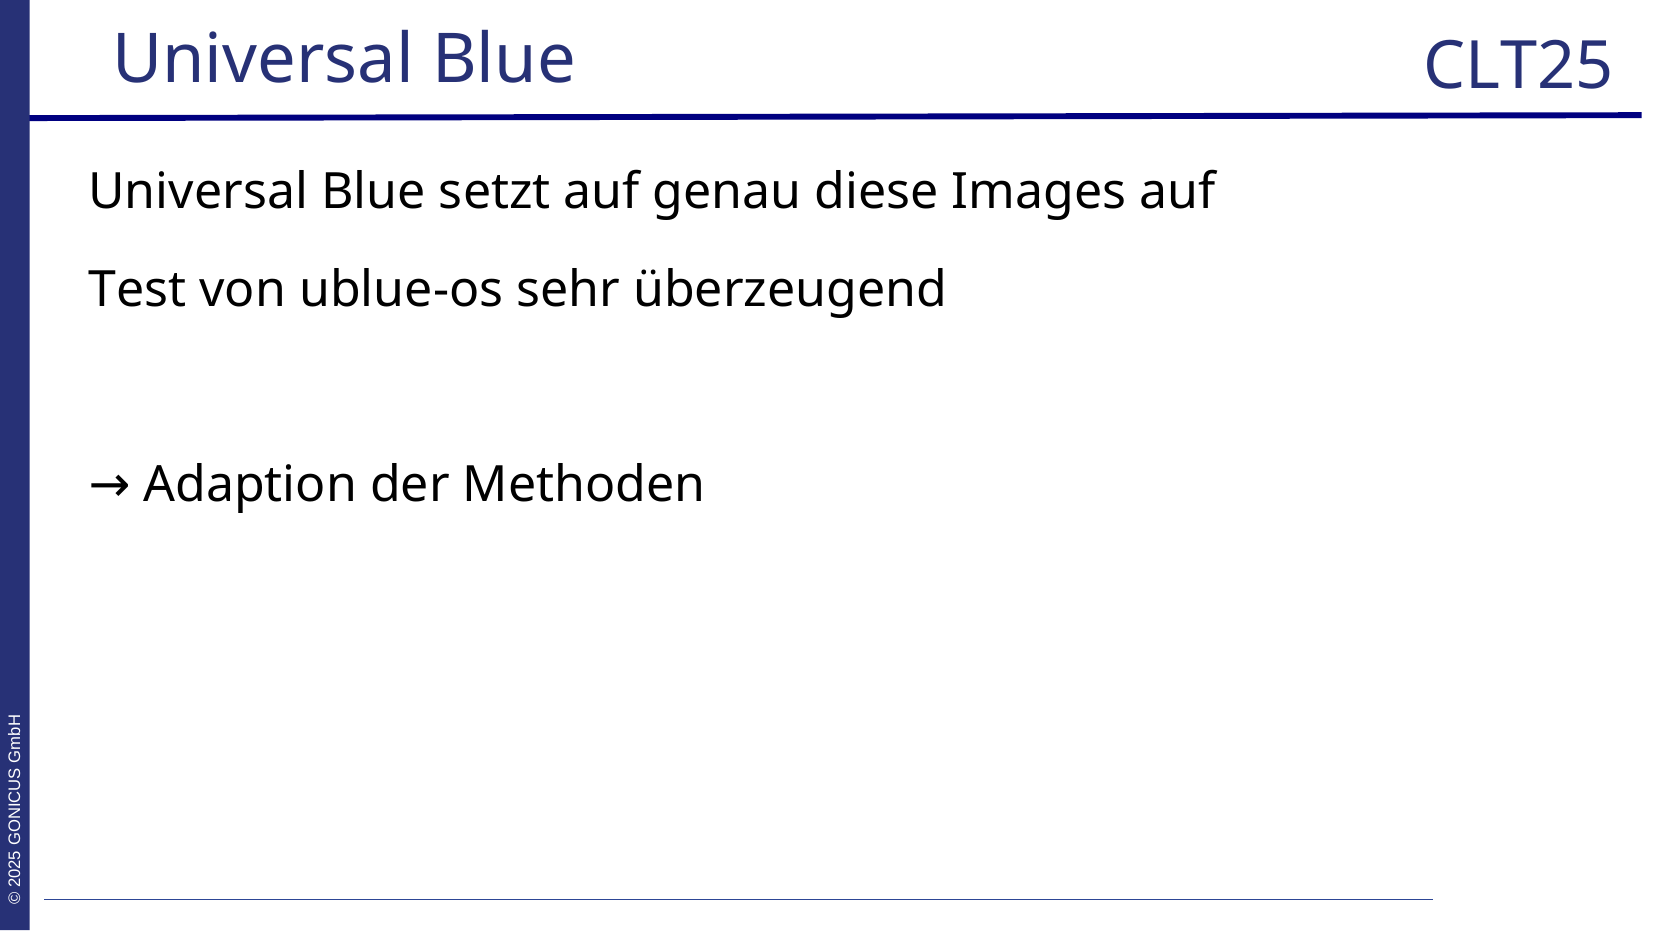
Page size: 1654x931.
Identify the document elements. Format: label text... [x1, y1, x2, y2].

title Universal Blue [112, 0, 1525, 134]
list Universal Blue setzt auf genau diese Images auf Test von ublue-os sehr überzeugend → Adaption der Methoden [88, 155, 1590, 852]
